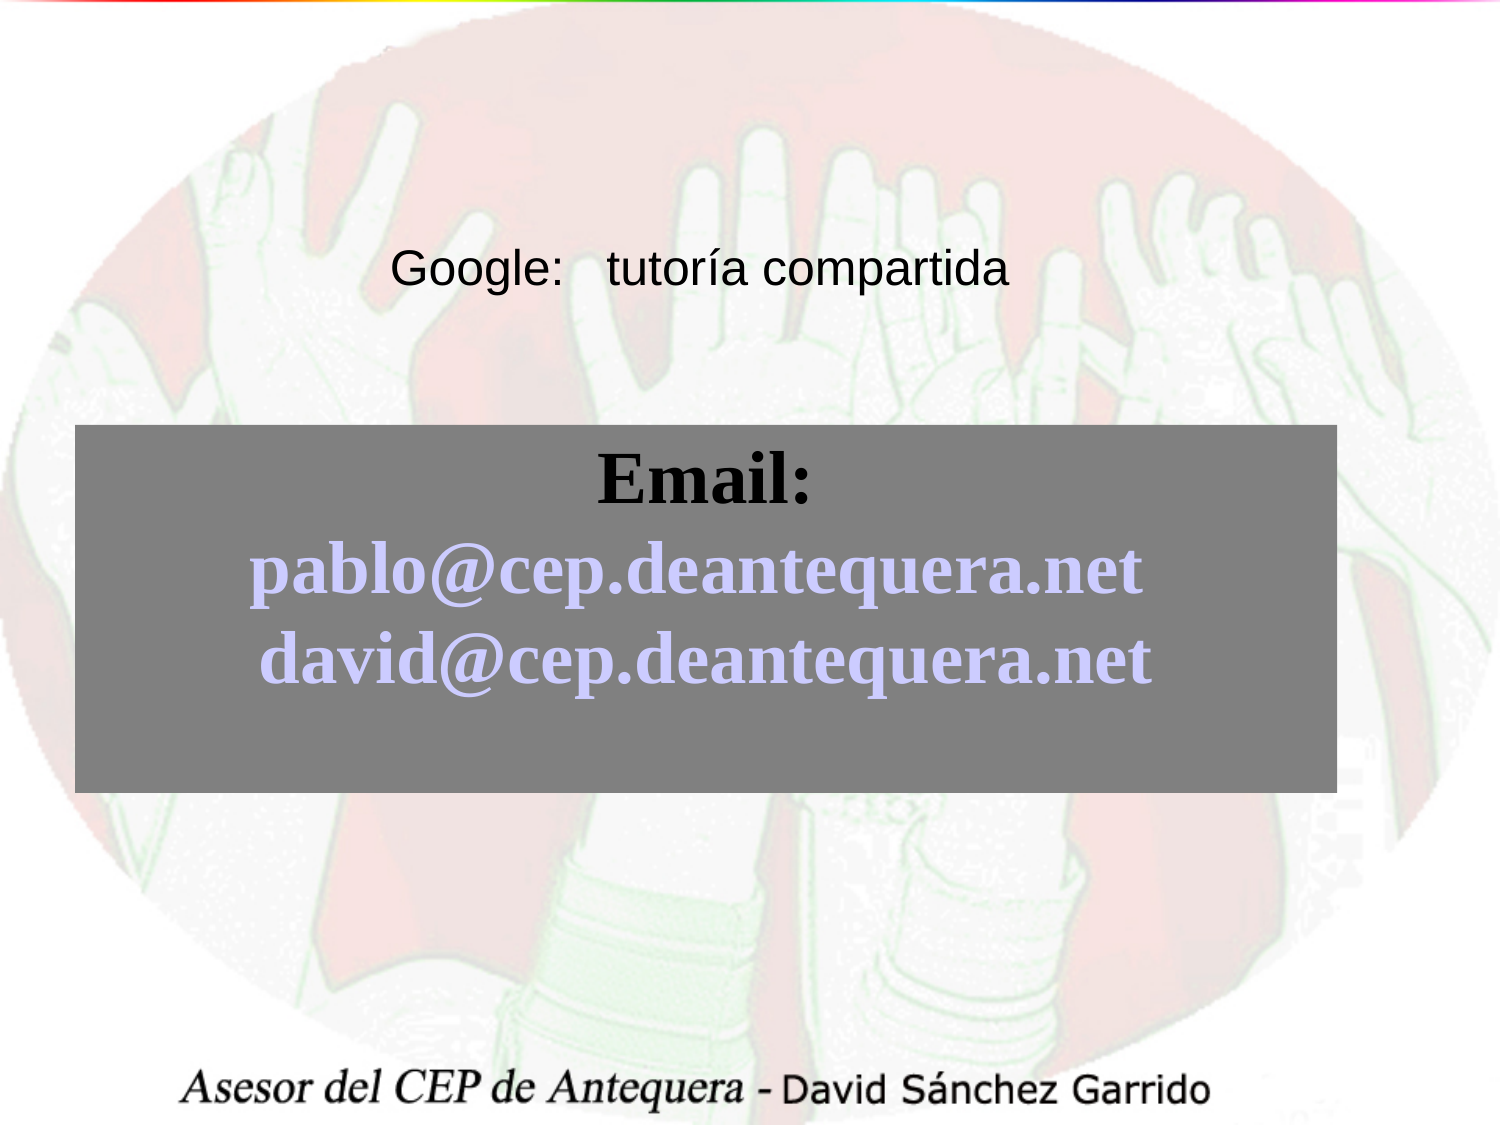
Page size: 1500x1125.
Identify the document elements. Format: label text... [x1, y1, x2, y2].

text_box Google: tutoría compartida [374, 224, 1025, 303]
picture [0, 0, 1500, 1125]
text_box Email: pablo@cep.deantequera.net david@cep.deantequera.net [75, 424, 1338, 793]
